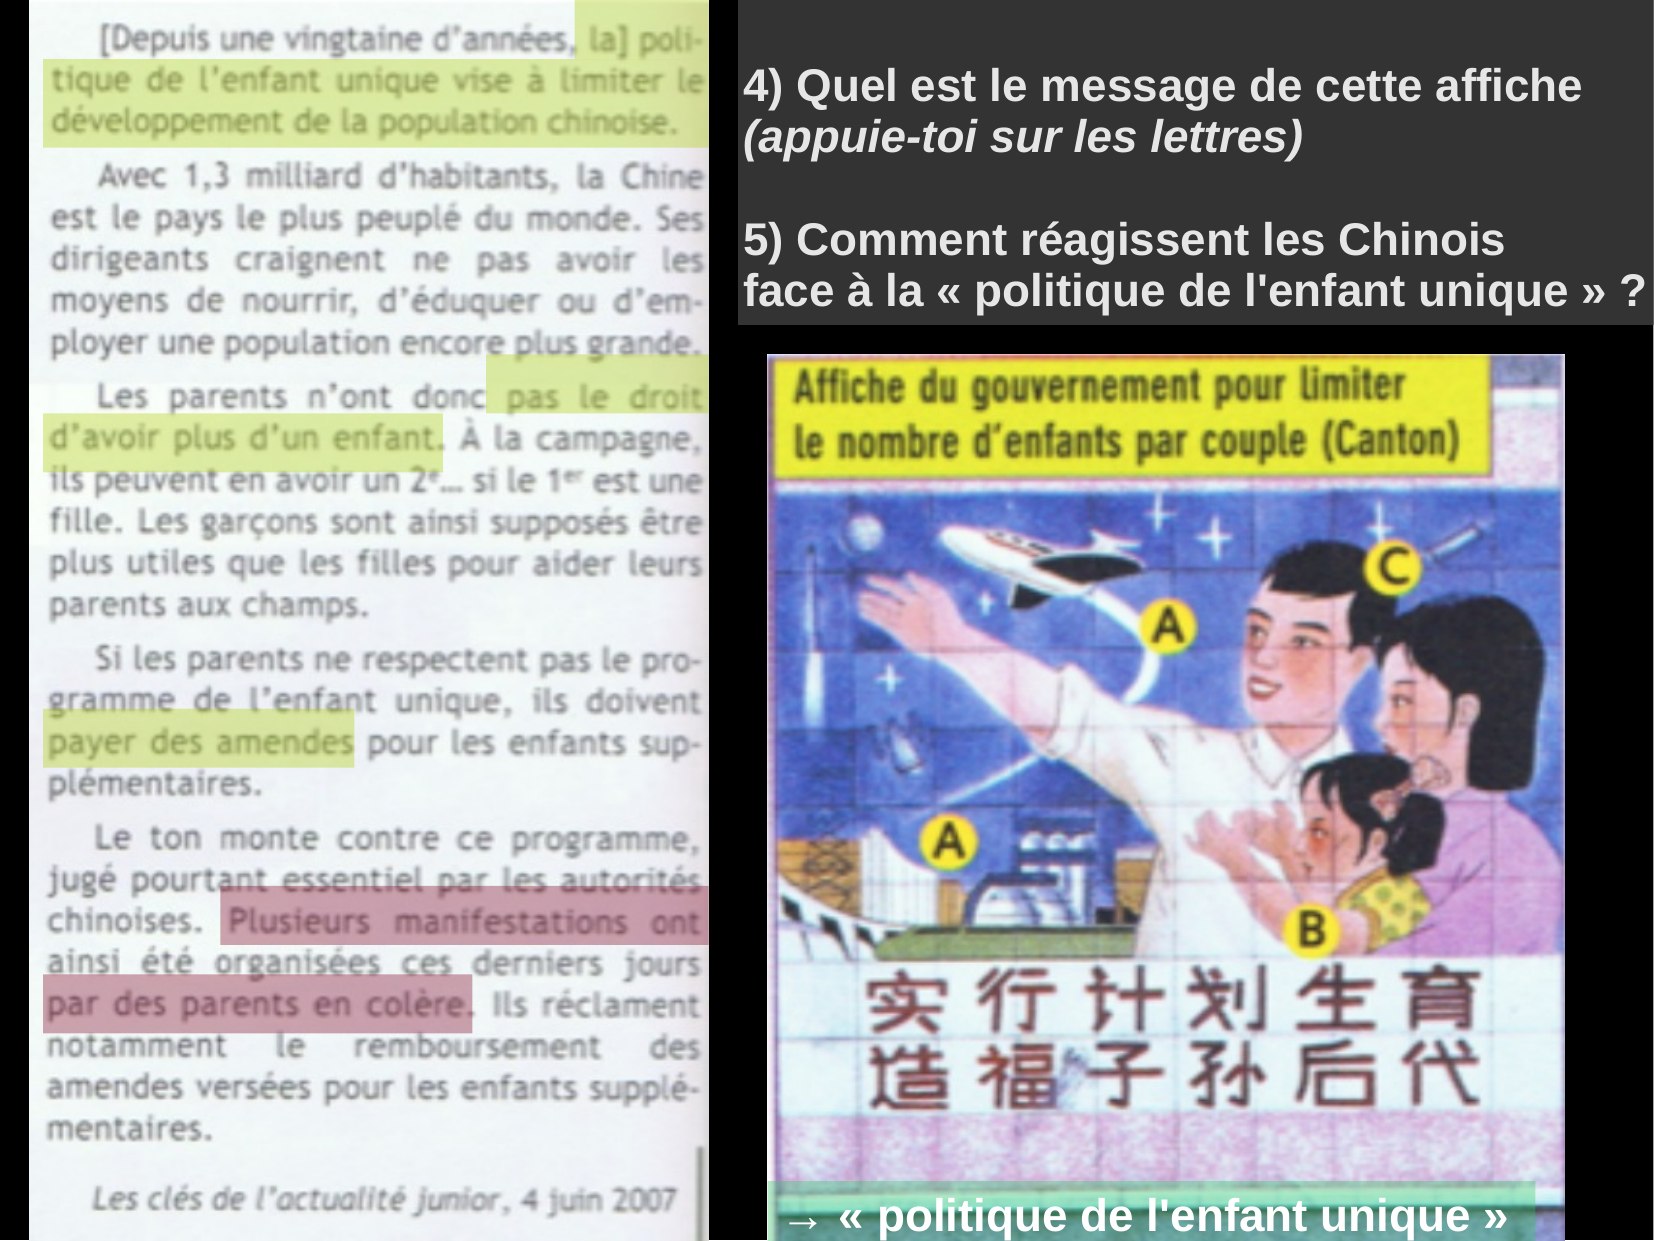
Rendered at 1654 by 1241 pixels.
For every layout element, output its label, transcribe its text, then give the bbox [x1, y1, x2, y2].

text_box [43, 974, 473, 1034]
text_box 4) Quel est le message de cette affiche (appuie-toi sur les lettres) 5) Comment réagissent les Chinois face à la « politique de l'enfant unique » ? [738, 0, 1654, 325]
text_box [220, 885, 709, 945]
picture [767, 354, 1565, 1241]
picture [29, 0, 709, 1241]
text_box [43, 413, 443, 473]
text_box [486, 354, 709, 414]
text_box [43, 0, 709, 148]
text_box [43, 708, 355, 768]
text_box → « politique de l'enfant unique » [767, 1181, 1536, 1241]
